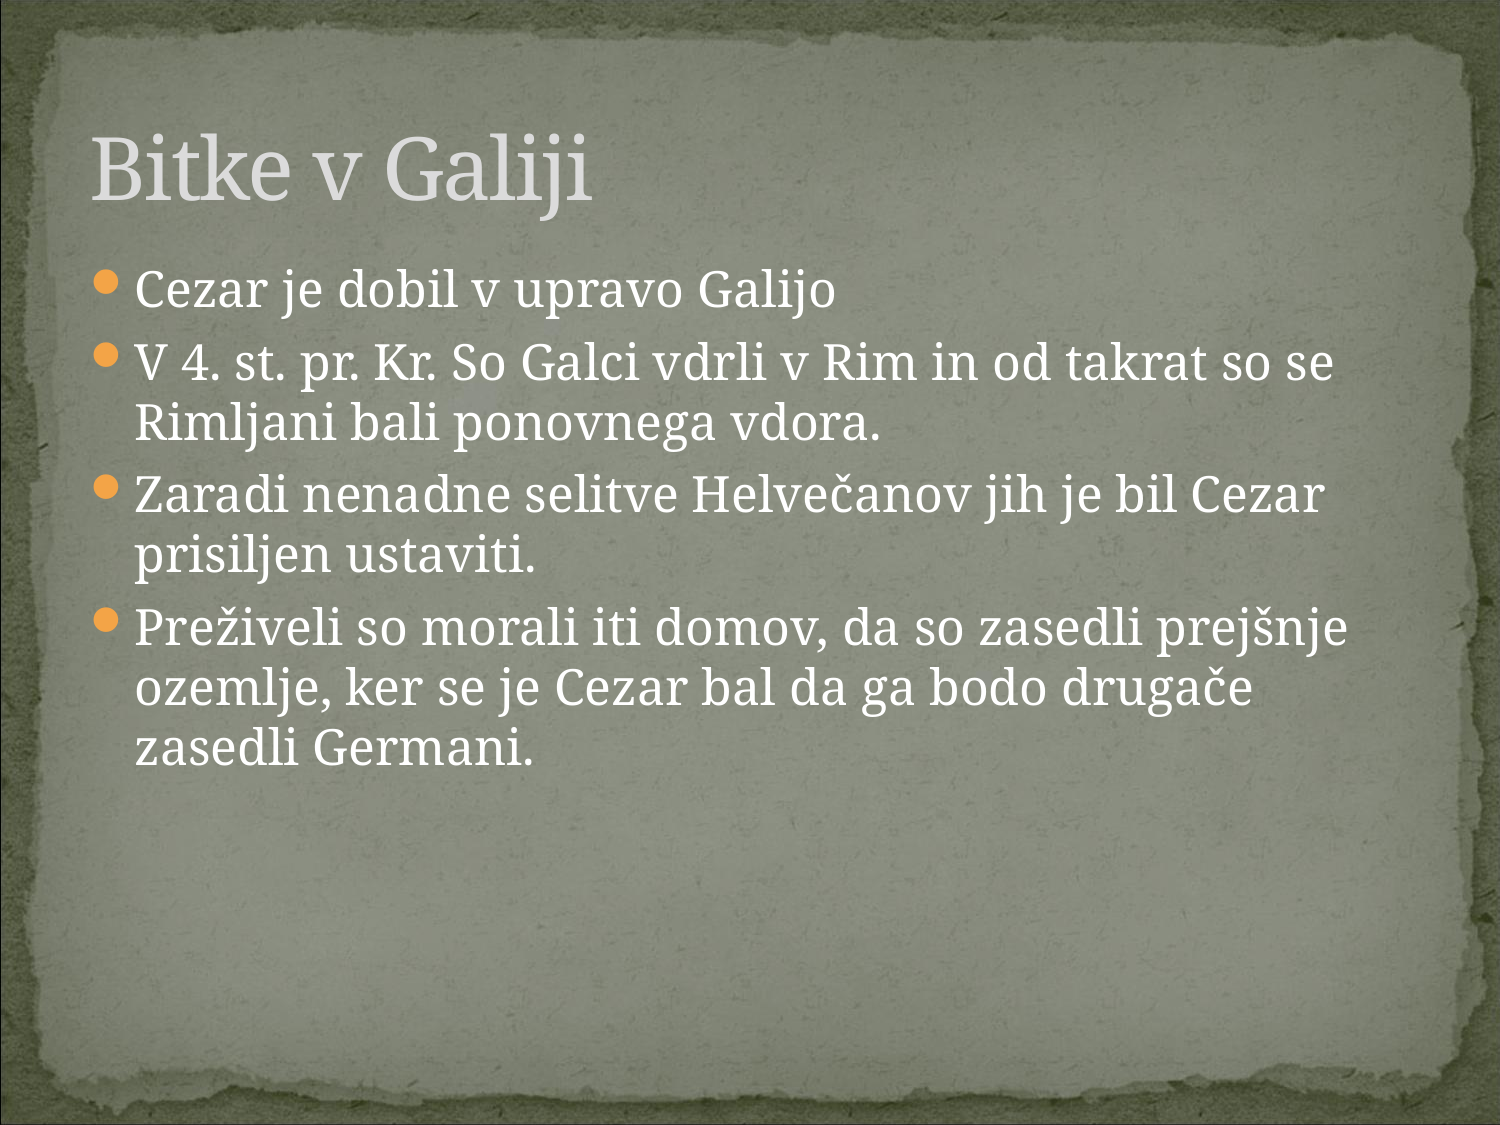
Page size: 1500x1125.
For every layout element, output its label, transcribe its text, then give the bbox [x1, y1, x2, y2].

title Bitke v Galiji [75, 24, 1425, 225]
list Cezar je dobil v upravo Galijo V 4. st. pr. Kr. So Galci vdrli v Rim in od takrat so se Rimljani bali ponovnega vdora. Zaradi nenadne selitve Helvečanov jih je bil Cezar prisiljen ustaviti. Preživeli so morali iti domov, da so zasedli prejšnje ozemlje, ker se je Cezar bal da ga bodo drugače zasedli Germani. [75, 249, 1425, 1000]
picture [0, 0, 1500, 1125]
